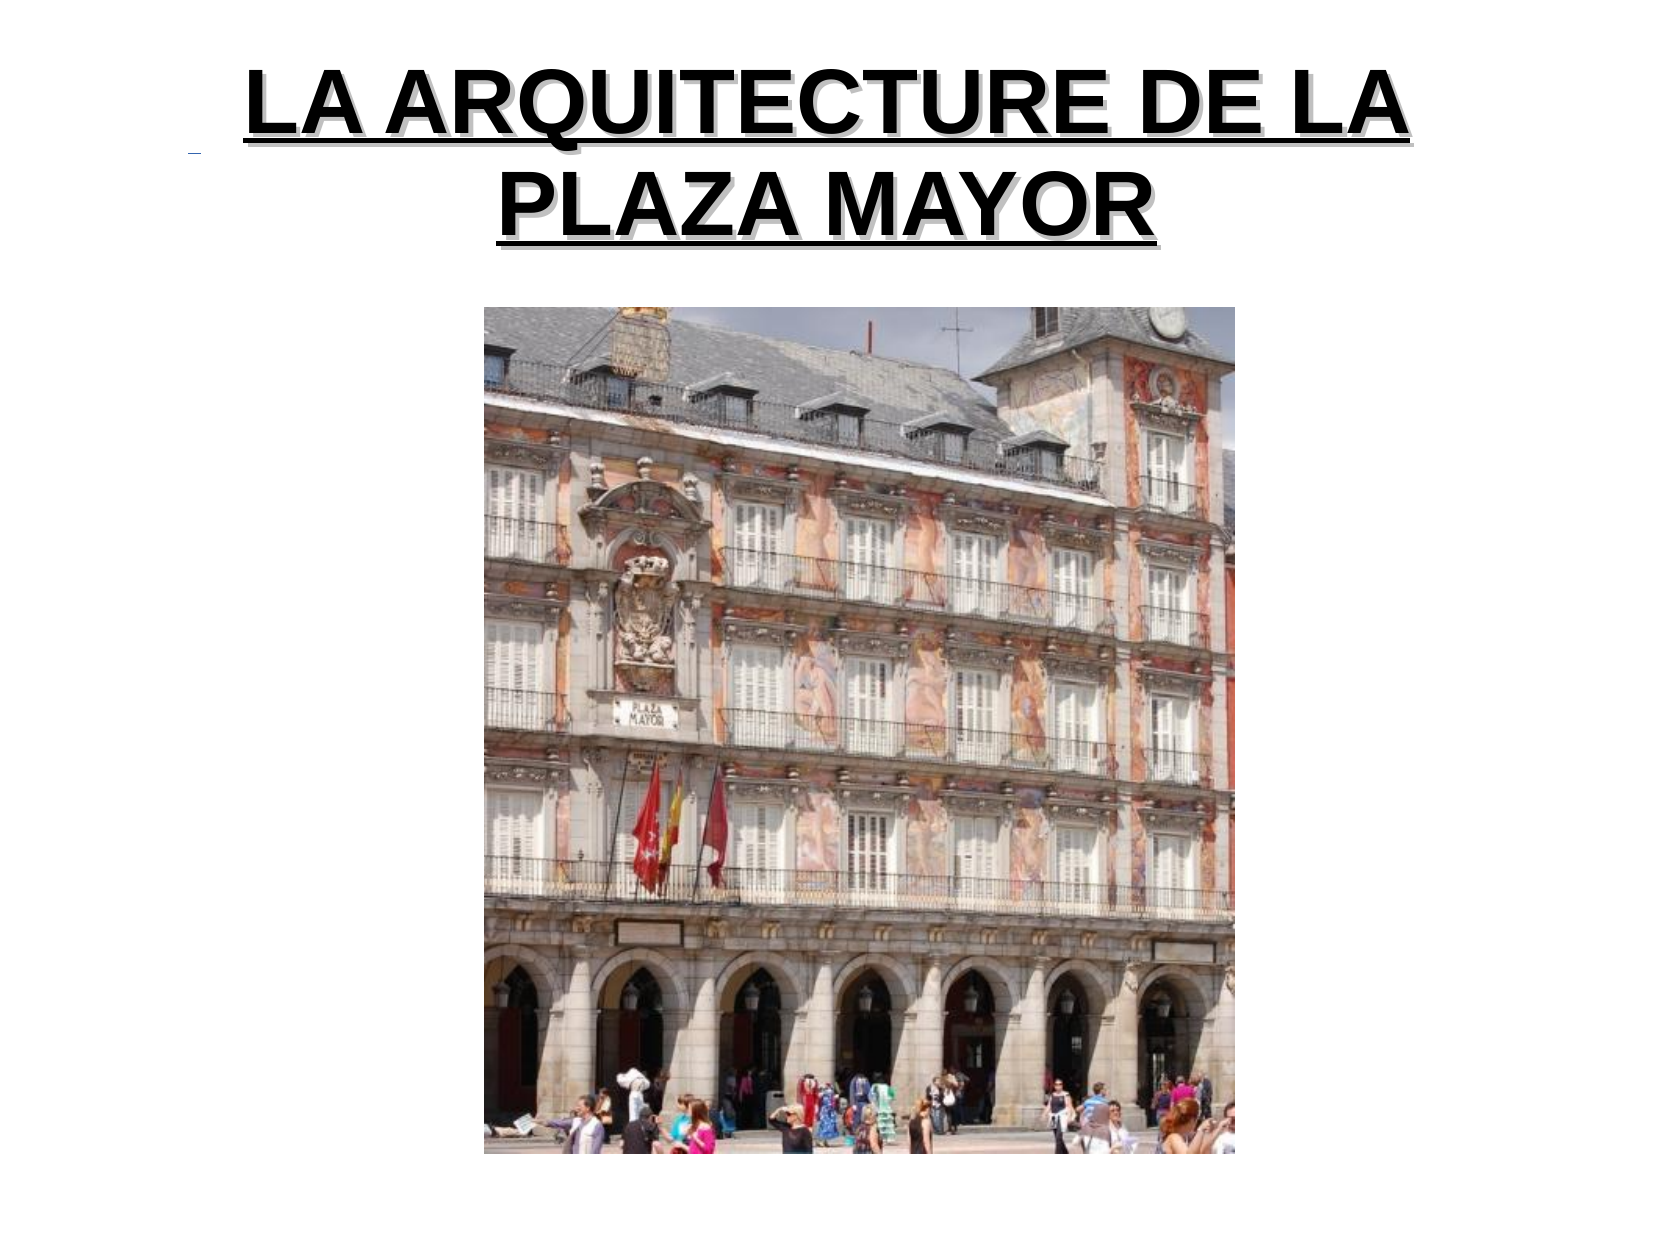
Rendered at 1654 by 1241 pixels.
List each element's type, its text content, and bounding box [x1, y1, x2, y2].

picture [484, 307, 1235, 1154]
title LA ARQUITECTURE DE LA PLAZA MAYOR [82, 49, 1571, 257]
